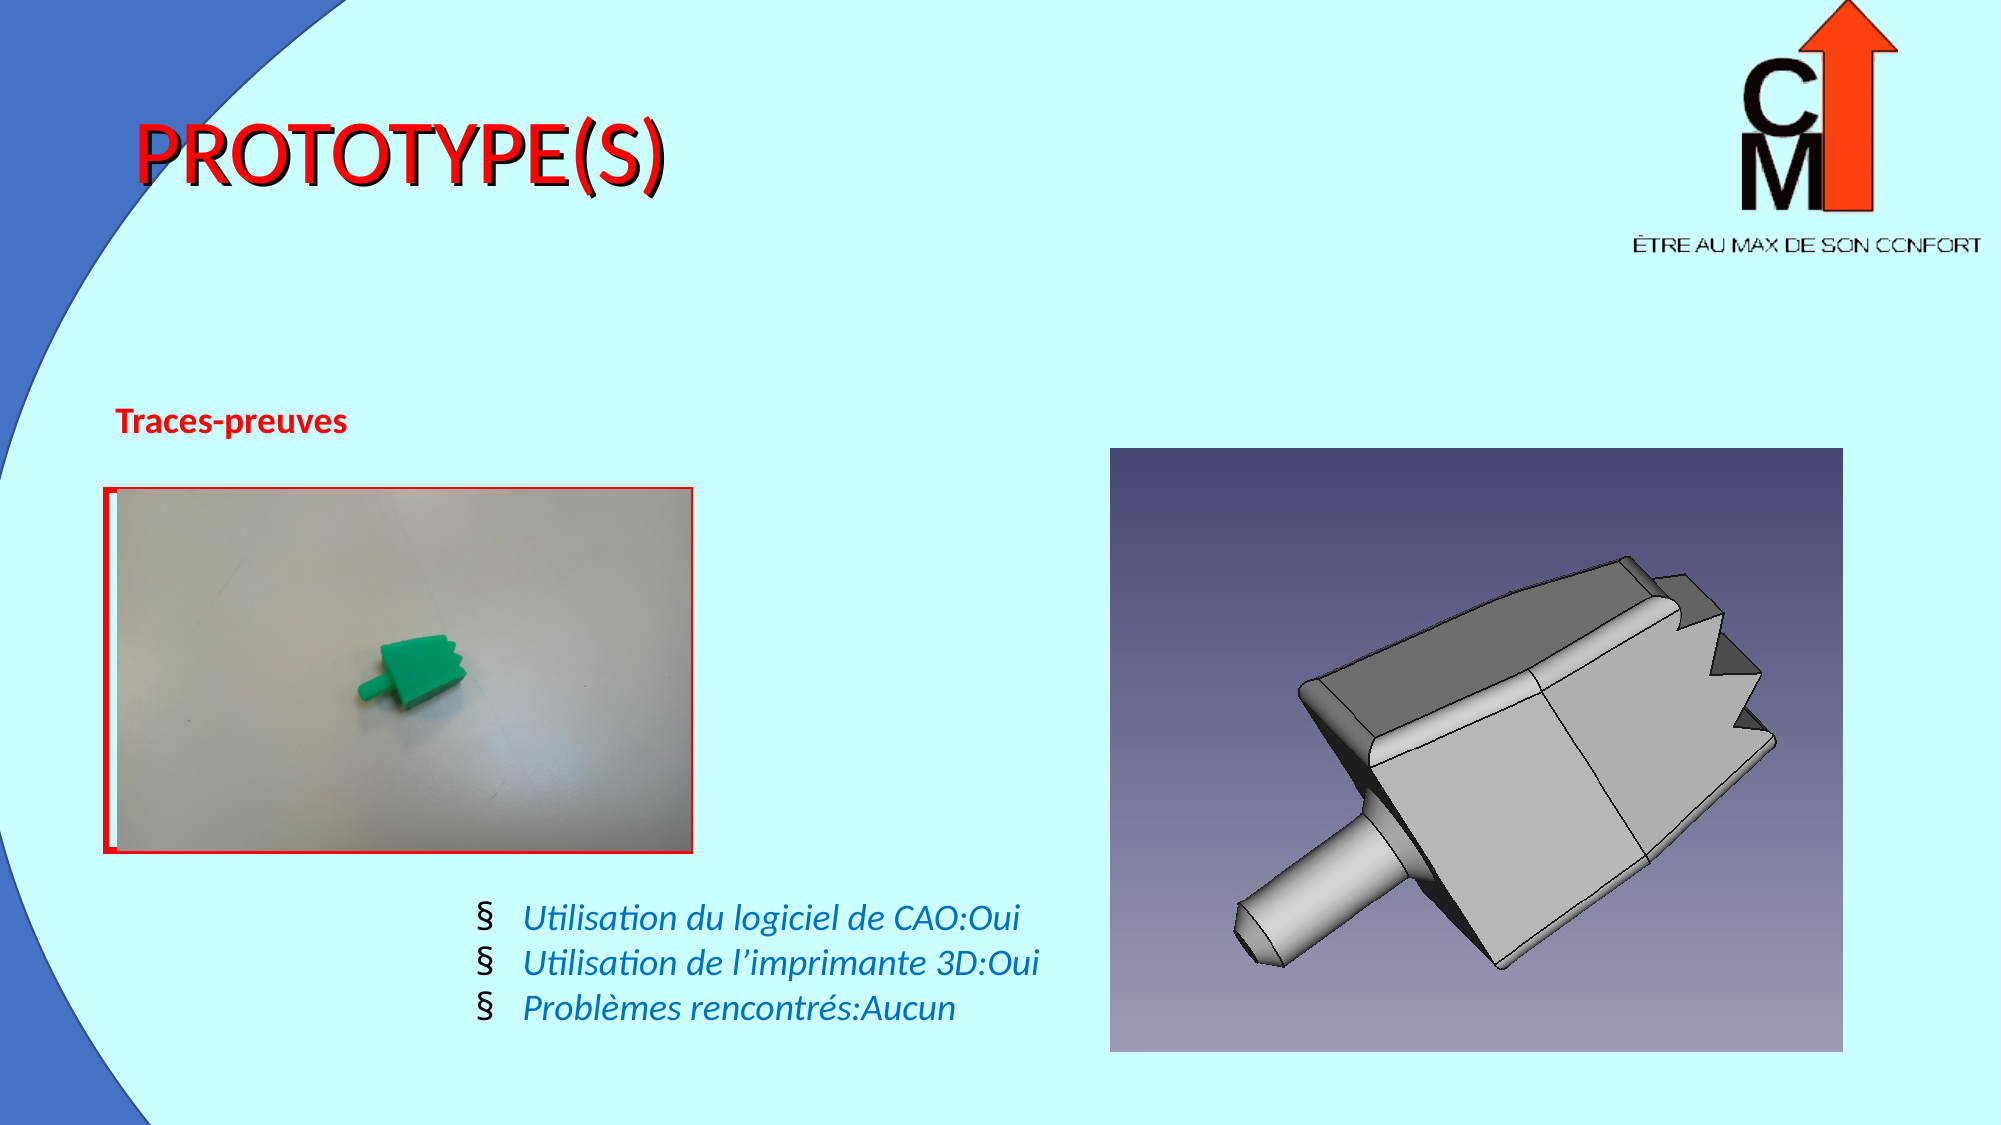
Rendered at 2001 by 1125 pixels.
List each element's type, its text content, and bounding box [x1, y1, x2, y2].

picture [117, 489, 691, 851]
text_box Utilisation du logiciel de CAO:Oui Utilisation de l’imprimante 3D:Oui Problèmes rencontrés:Aucun [461, 886, 1157, 1125]
text_box Traces-preuves [100, 388, 364, 449]
picture [1110, 0, 2001, 1052]
text_box PROTOTYPE(S) [118, 83, 1726, 211]
